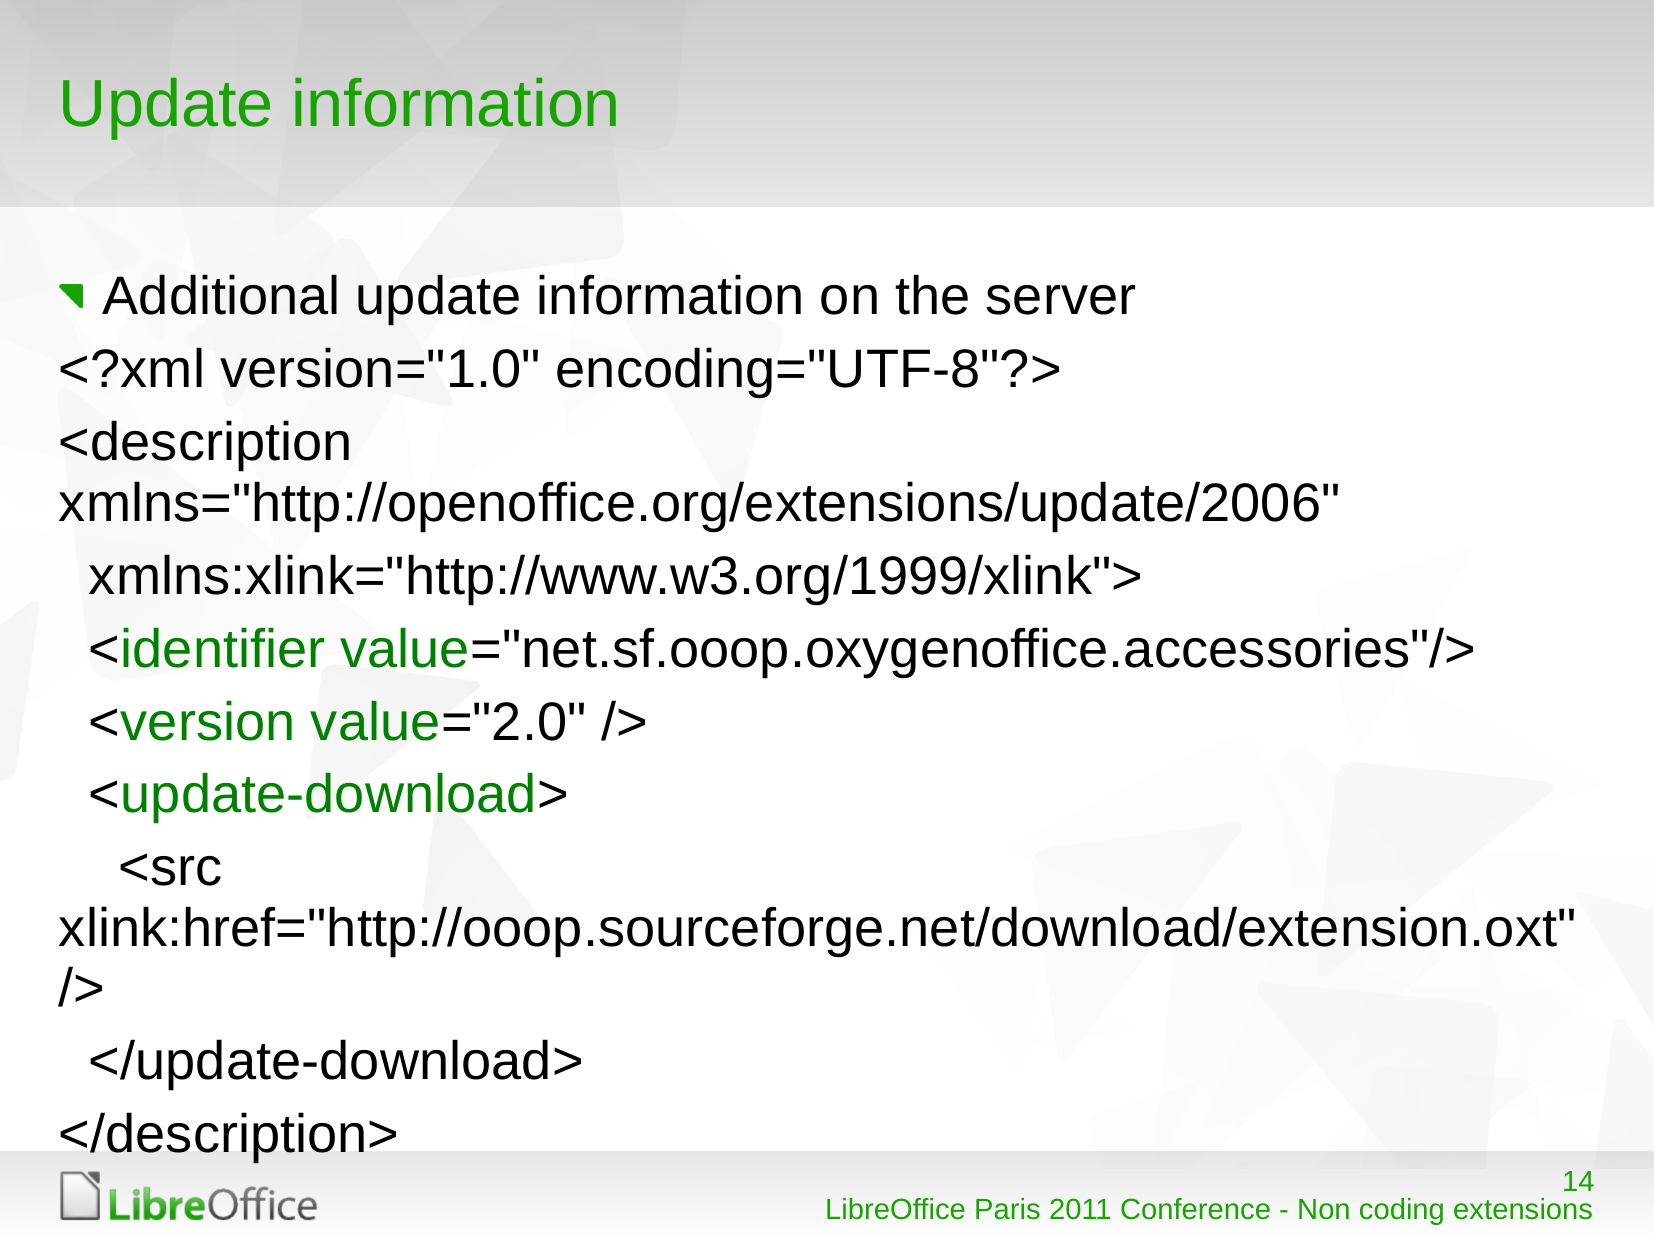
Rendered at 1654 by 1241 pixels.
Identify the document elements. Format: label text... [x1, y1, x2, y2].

picture [41, 1152, 337, 1240]
list Additional update information on the server <?xml version="1.0" encoding="UTF-8"?> <description xmlns="http://openoffice.org/extensions/update/2006" xmlns:xlink="http://www.w3.org/1999/xlink"> <identifier value="net.sf.ooop.oxygenoffice.accessories"/> <version value="2.0" /> <update-download> <src xlink:href="http://ooop.sourceforge.net/download/extension.oxt" /> </update-download> </description> [59, 265, 1595, 1165]
picture [0, 0, 783, 931]
picture [915, 548, 1654, 1169]
title Update information [59, 29, 1595, 178]
